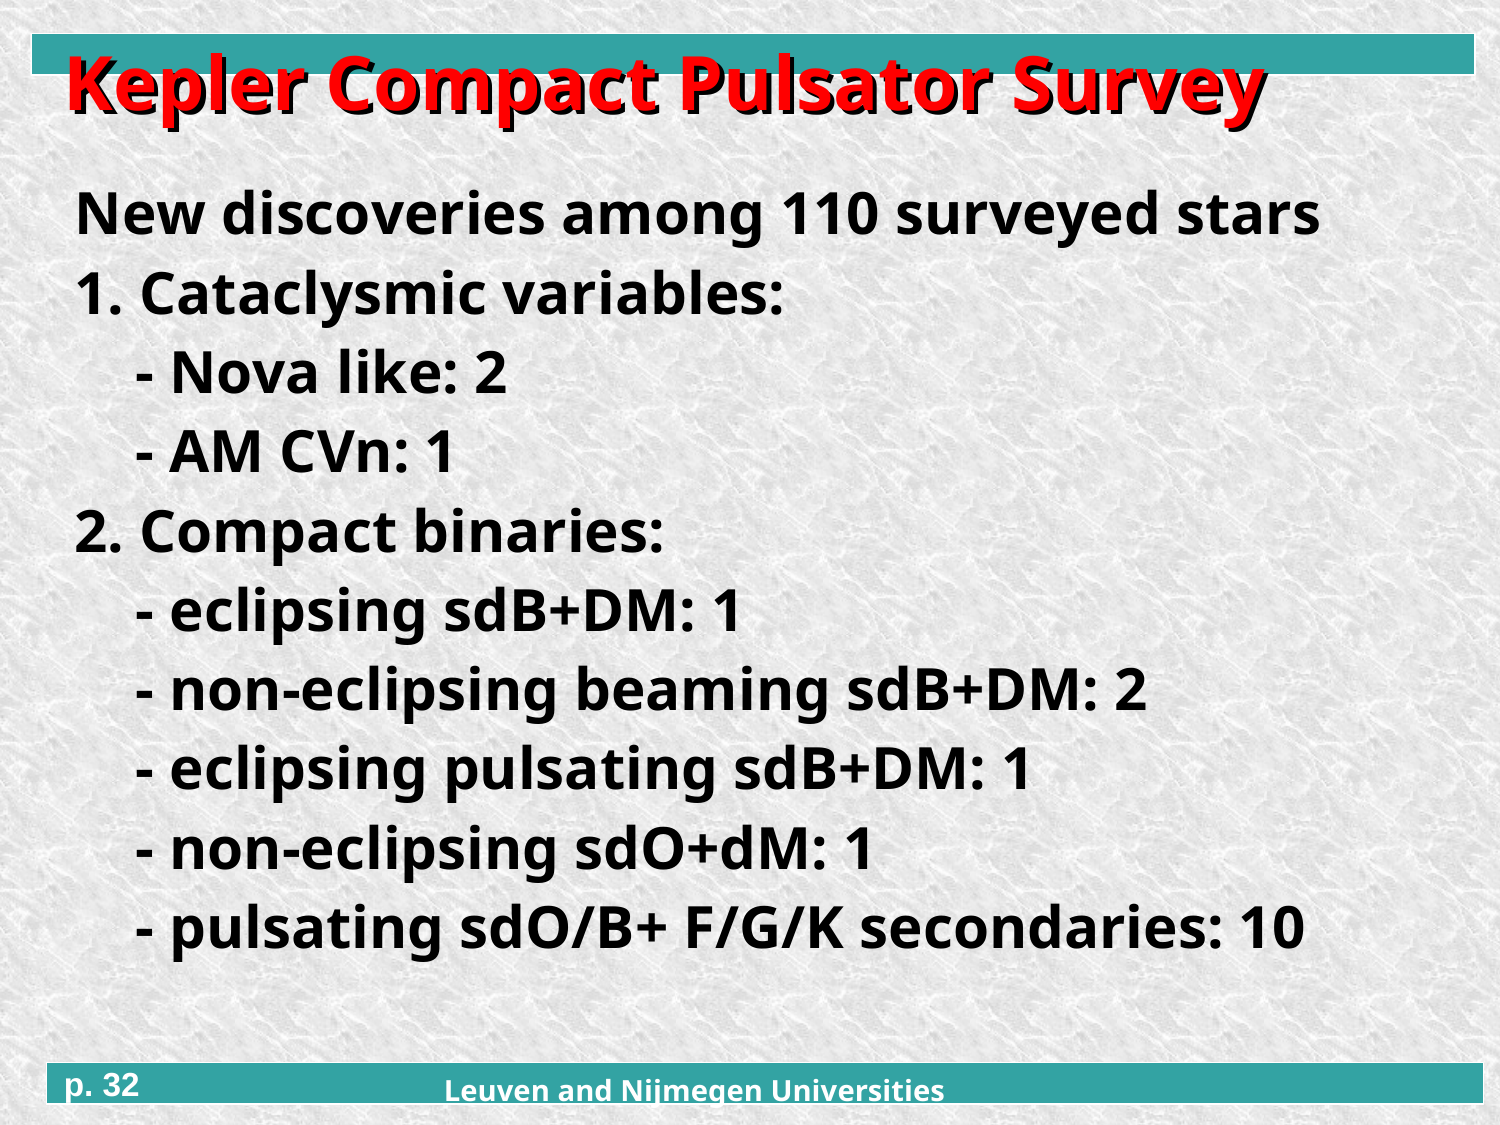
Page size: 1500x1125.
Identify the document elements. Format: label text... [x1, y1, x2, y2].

picture [0, 0, 1500, 1125]
text_box New discoveries among 110 surveyed stars 1. Cataclysmic variables: - Nova like: 2 - AM CVn: 1 2. Compact binaries: - eclipsing sdB+DM: 1 - non-eclipsing beaming sdB+DM: 2 - eclipsing pulsating sdB+DM: 1 - non-eclipsing sdO+dM: 1 - pulsating sdO/B+ F/G/K secondaries: 10 [74, 172, 1453, 1125]
title Kepler Compact Pulsator Survey [64, 28, 1500, 133]
